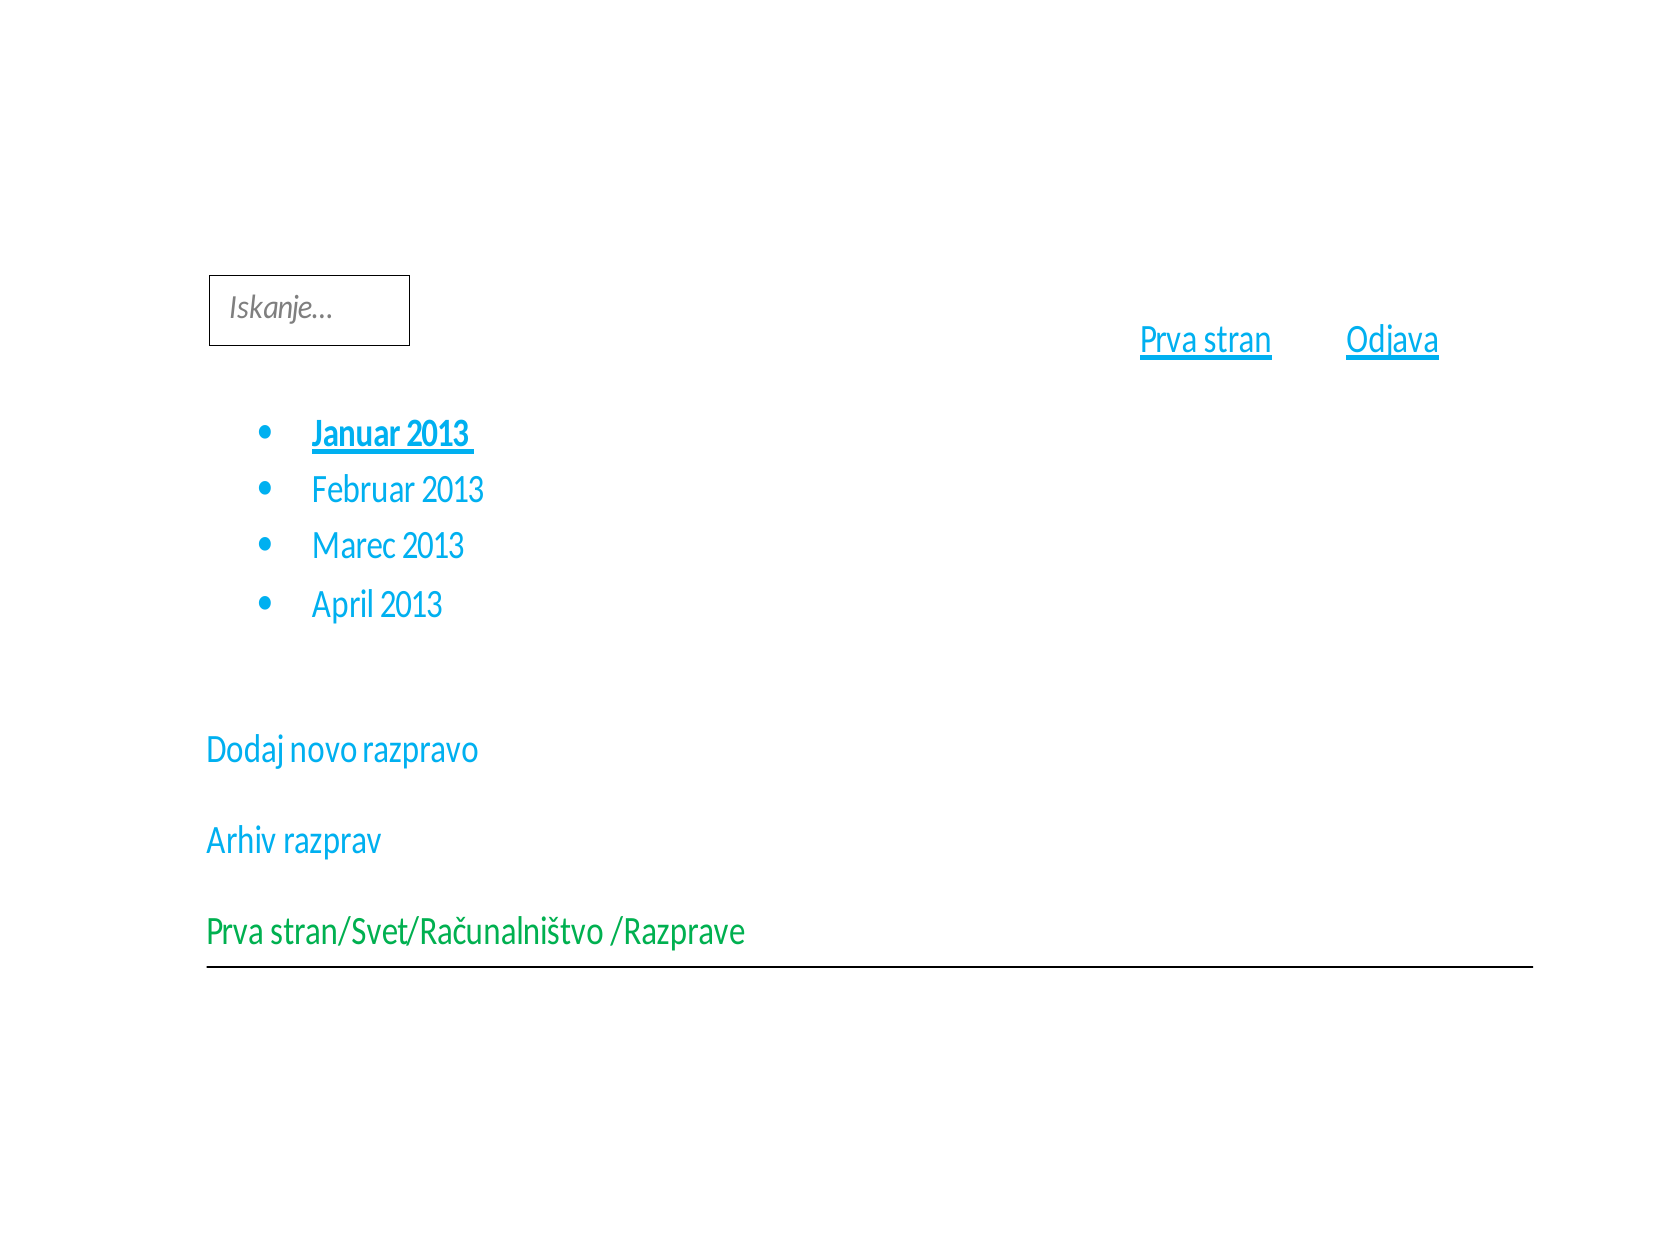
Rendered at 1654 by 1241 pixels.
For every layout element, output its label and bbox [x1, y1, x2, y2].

picture [206, 223, 1536, 1004]
picture [213, 835, 218, 843]
